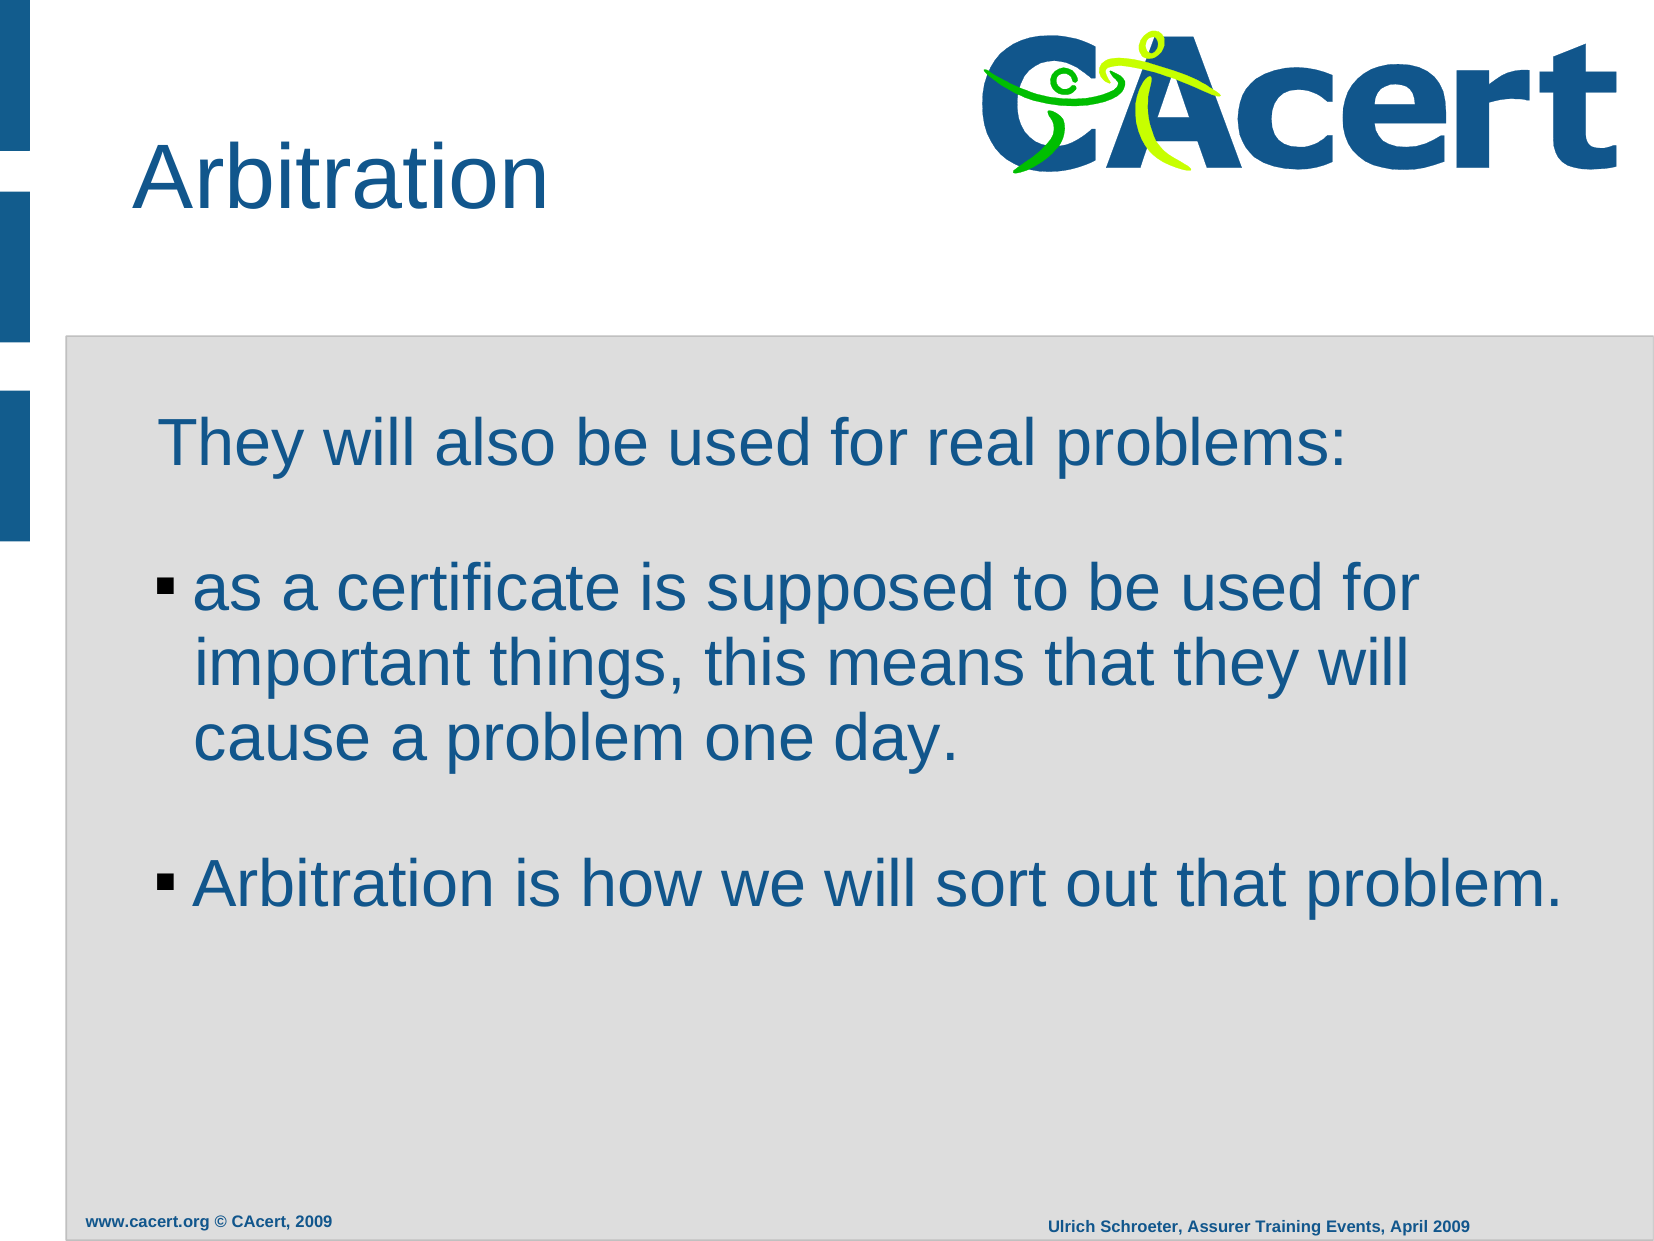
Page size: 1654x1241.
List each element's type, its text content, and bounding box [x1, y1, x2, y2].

text_box They will also be used for real problems: as a certificate is supposed to be used for important things, this means that they will cause a problem one day. Arbitration is how we will sort out that problem. [142, 397, 1581, 928]
text_box Arbitration [118, 118, 567, 236]
